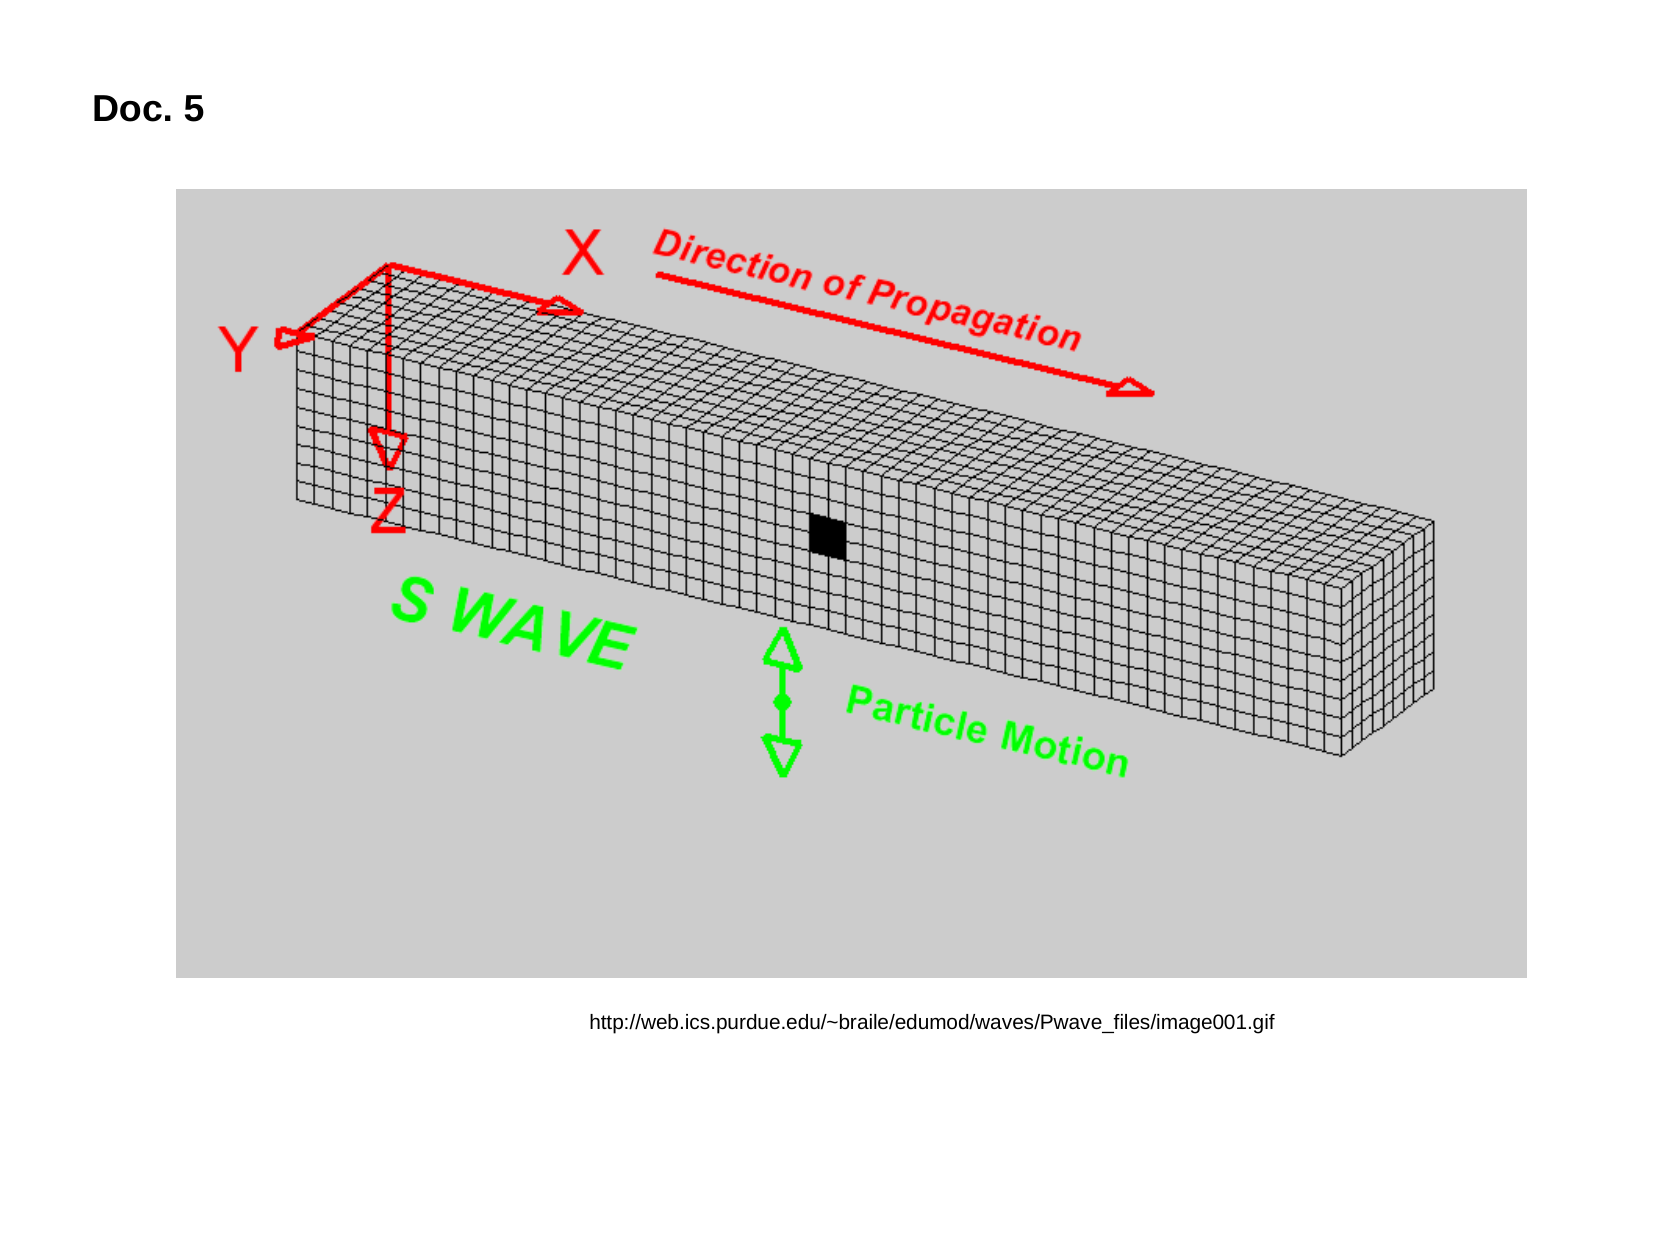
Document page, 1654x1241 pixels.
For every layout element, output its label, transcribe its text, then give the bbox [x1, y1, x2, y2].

text_box Doc. 5 [77, 80, 199, 144]
text_box http://web.ics.purdue.edu/~braile/edumod/waves/Pwave_files/image001.gif [574, 1003, 1169, 1045]
picture [176, 189, 1527, 978]
